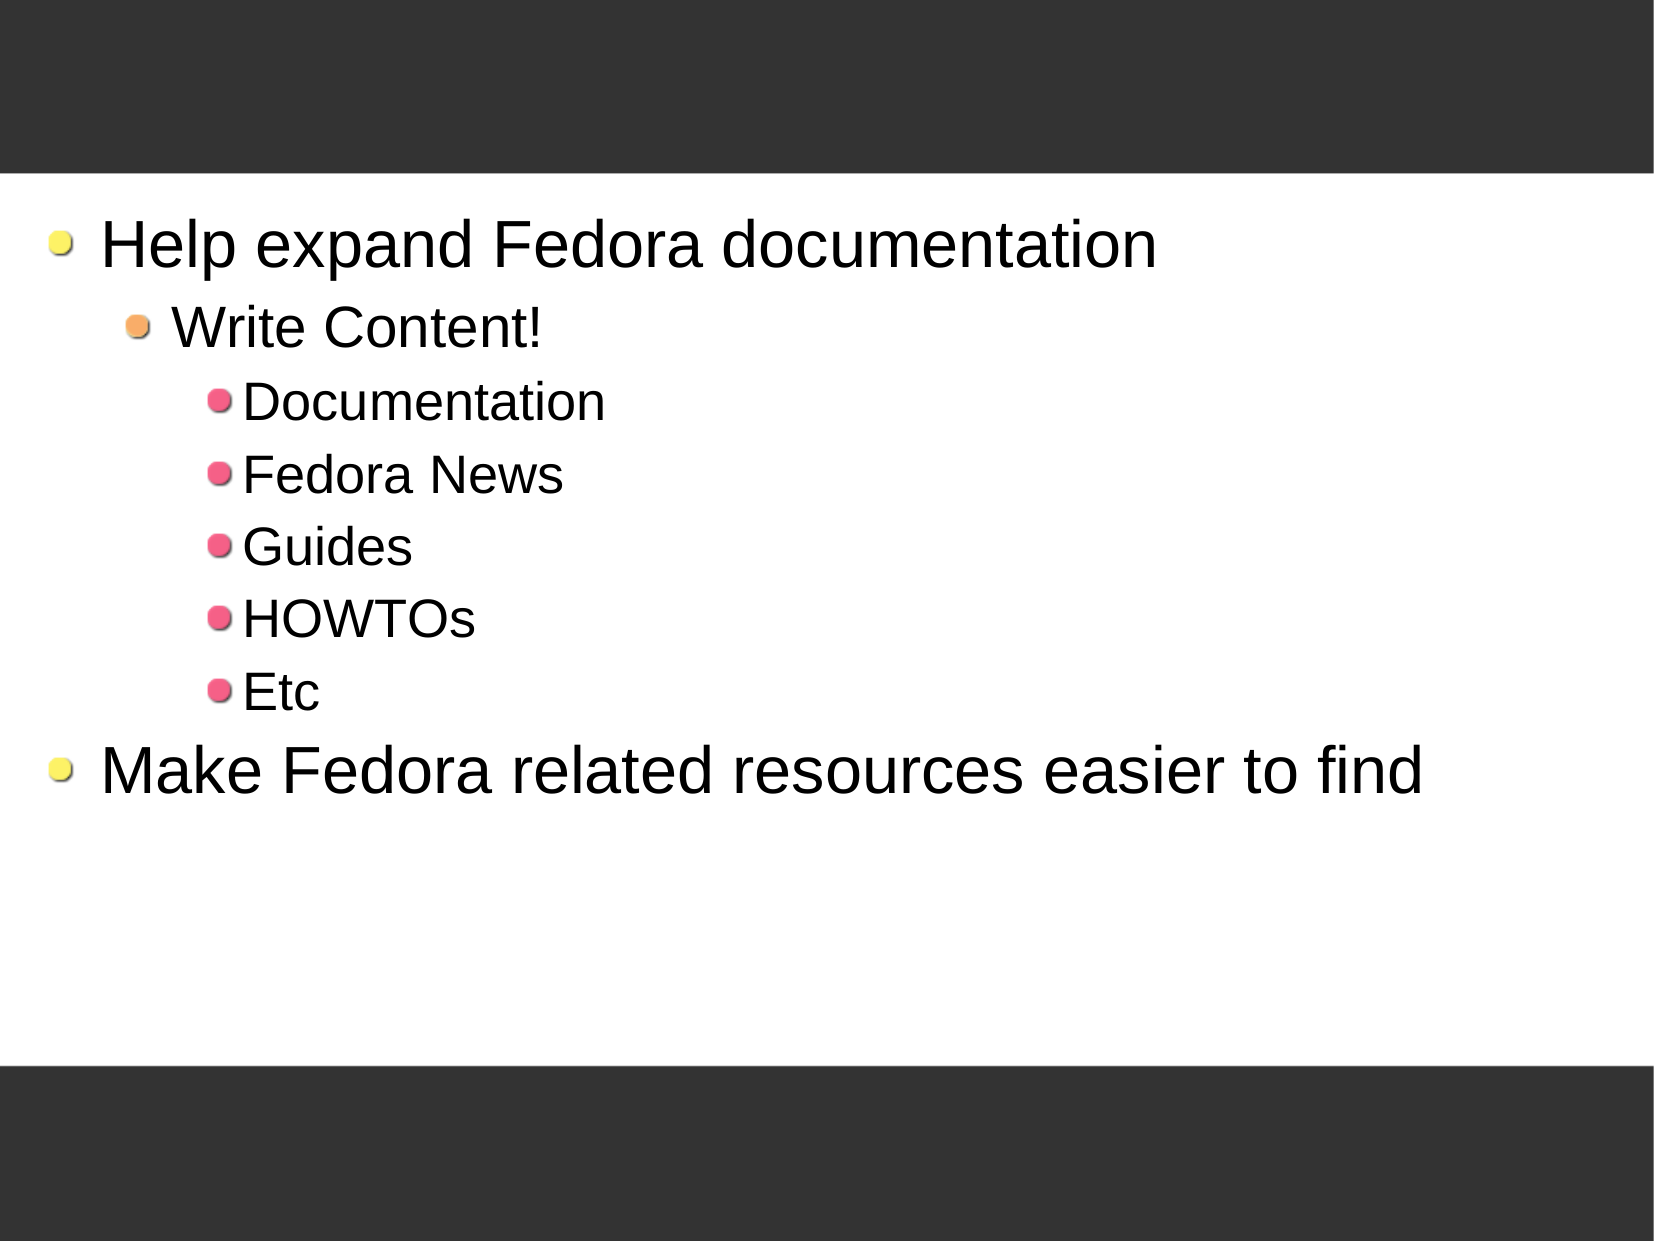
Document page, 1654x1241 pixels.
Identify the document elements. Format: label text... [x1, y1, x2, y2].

list Help expand Fedora documentation Write Content! Documentation Fedora News Guides HOWTOs Etc Make Fedora related resources easier to find [29, 206, 1625, 1019]
picture [0, 0, 1654, 1241]
